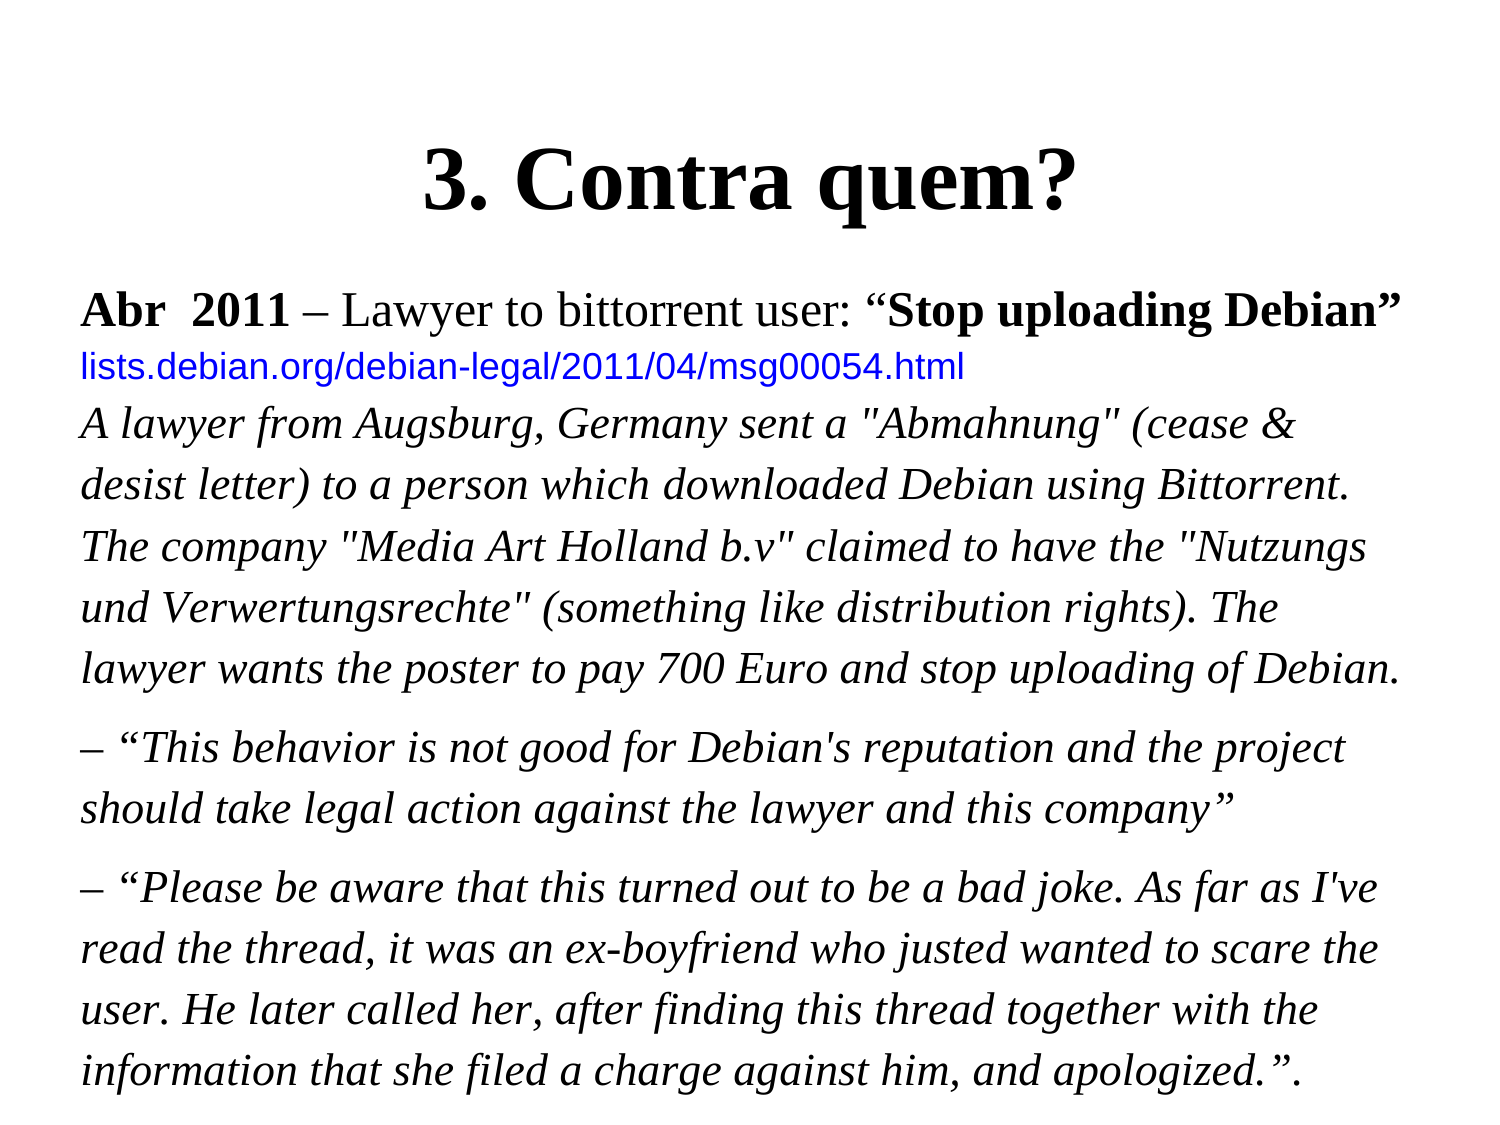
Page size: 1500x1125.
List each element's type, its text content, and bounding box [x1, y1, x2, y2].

text_box Abr 2011 – Lawyer to bittorrent user: “Stop uploading Debian” lists.debian.org/debian-legal/2011/04/msg00054.html A lawyer from Augsburg, Germany sent a "Abmahnung" (cease & desist letter) to a person which downloaded Debian using Bittorrent. The company "Media Art Holland b.v" claimed to have the "Nutzungs und Verwertungsrechte" (something like distribution rights). The lawyer wants the poster to pay 700 Euro and stop uploading of Debian. – “This behavior is not good for Debian's reputation and the project should take legal action against the lawyer and this company” – “Please be aware that this turned out to be a bad joke. As far as I've read the thread, it was an ex-boyfriend who justed wanted to scare the user. He later called her, after finding this thread together with the information that she filed a charge against him, and apologized.”. [65, 262, 1430, 1104]
title 3. Contra quem? [87, 52, 1416, 262]
